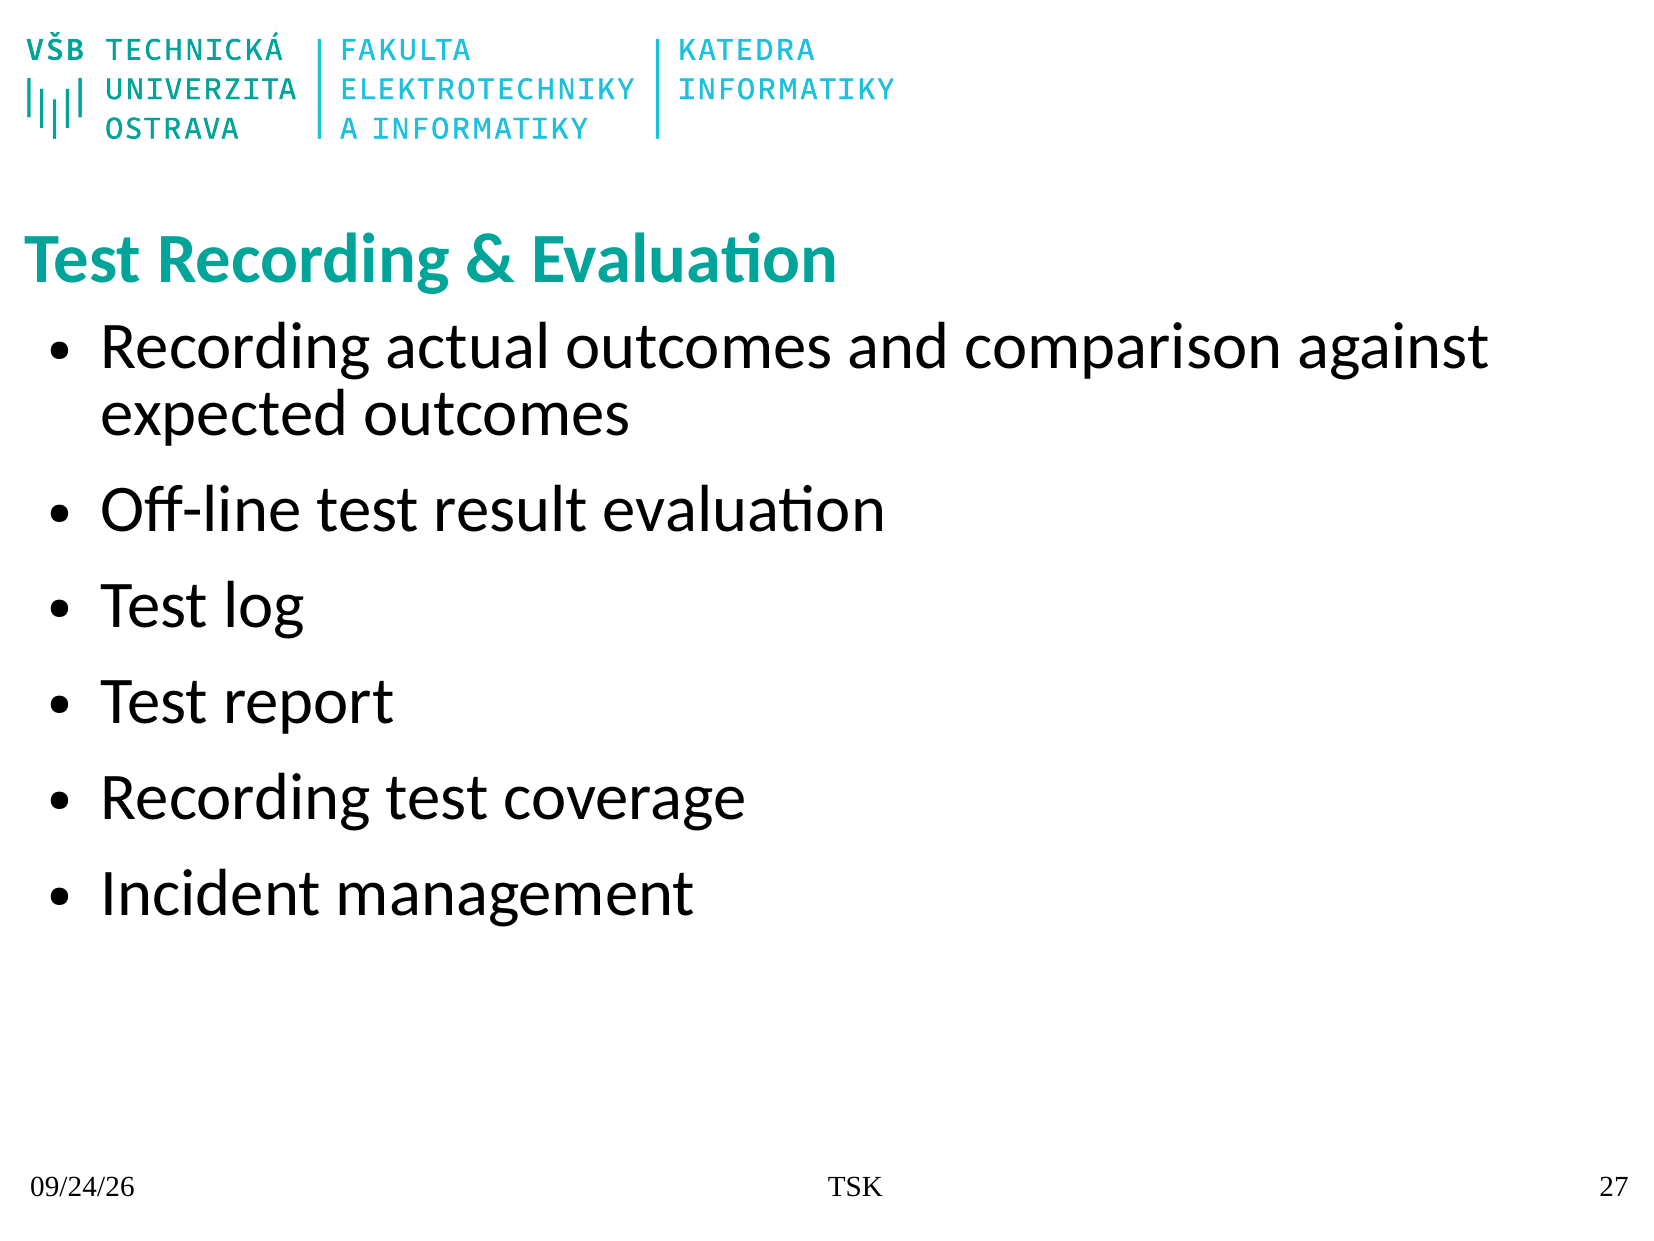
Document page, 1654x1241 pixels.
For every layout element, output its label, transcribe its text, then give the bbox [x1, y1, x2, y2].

list Recording actual outcomes and comparison against expected outcomes Off-line test result evaluation Test log Test report Recording test coverage Incident management [30, 318, 1629, 1146]
picture [26, 31, 894, 139]
title Test Recording & Evaluation [24, 169, 1629, 300]
